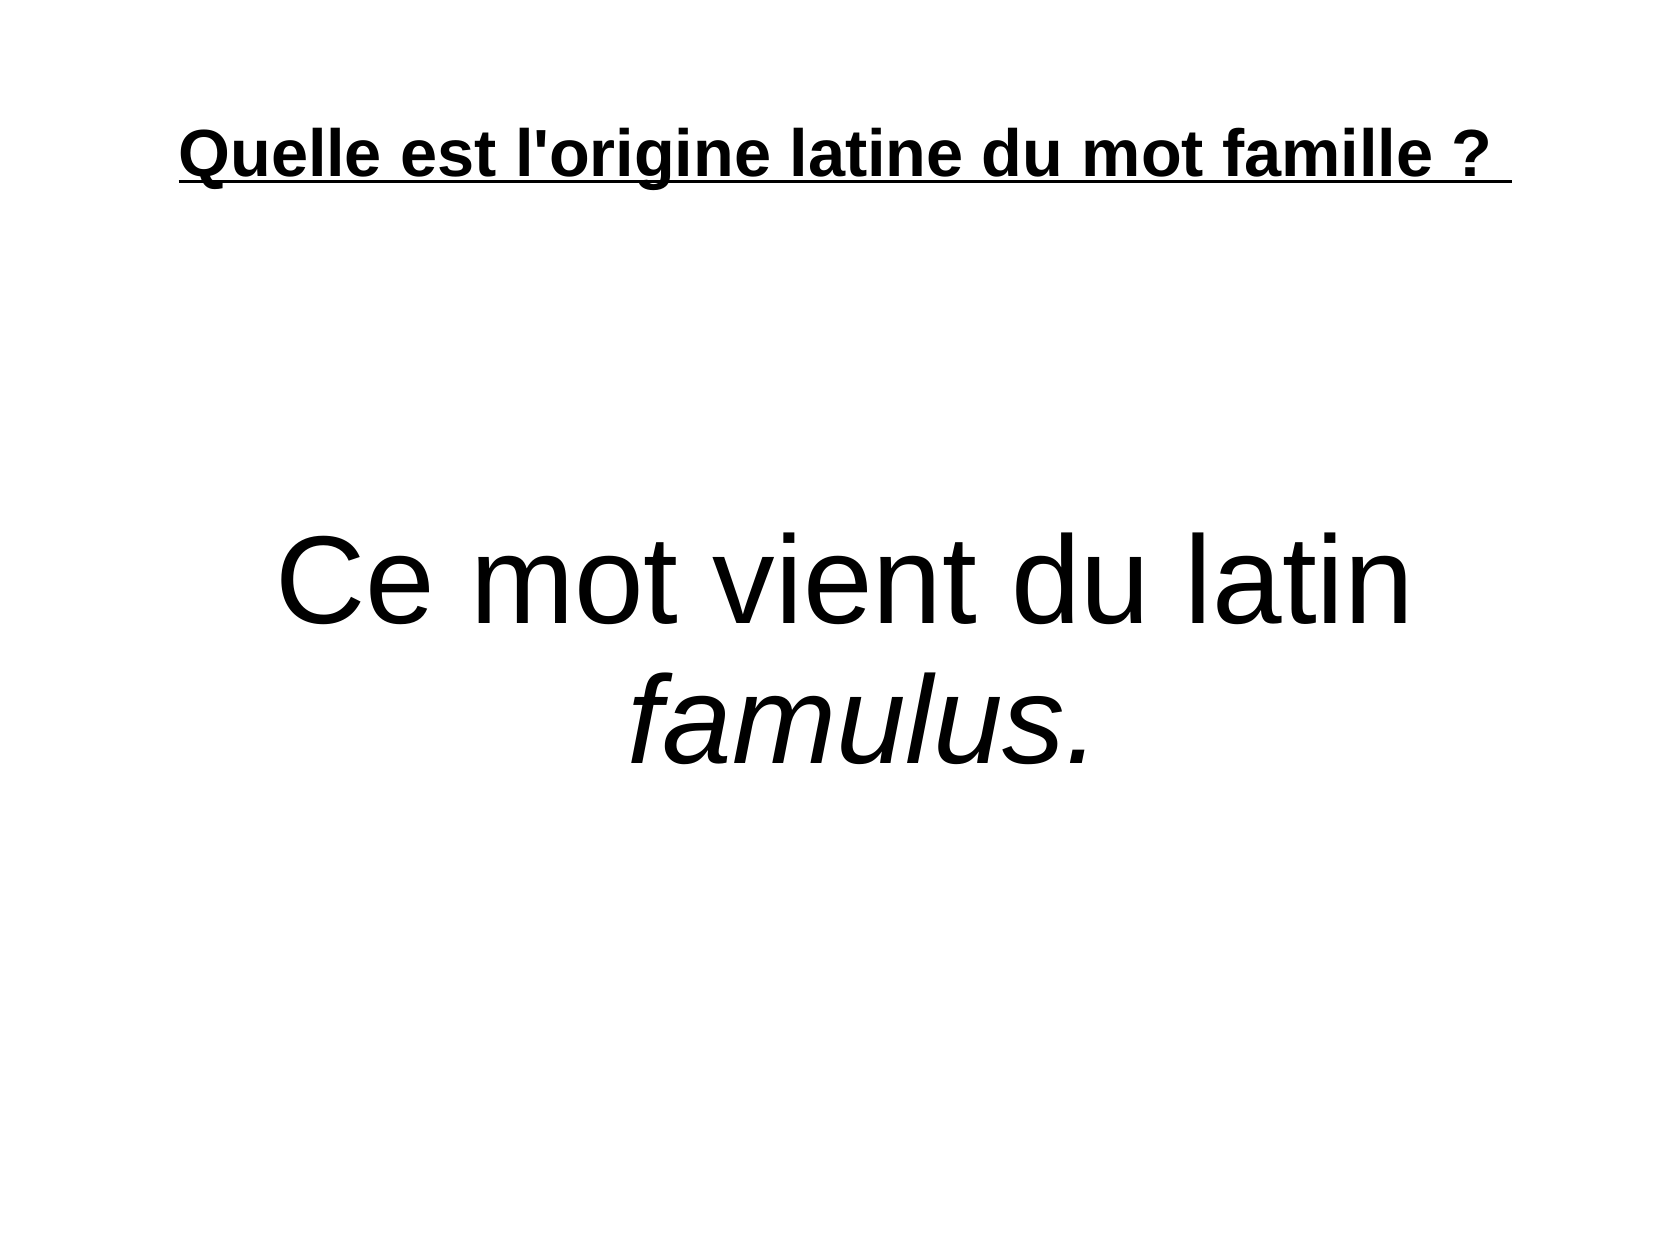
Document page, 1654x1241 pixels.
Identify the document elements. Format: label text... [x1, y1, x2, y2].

title Quelle est l'origine latine du mot famille ? [82, 49, 1571, 257]
subtitle Ce mot vient du latin famulus. [82, 290, 1571, 1010]
